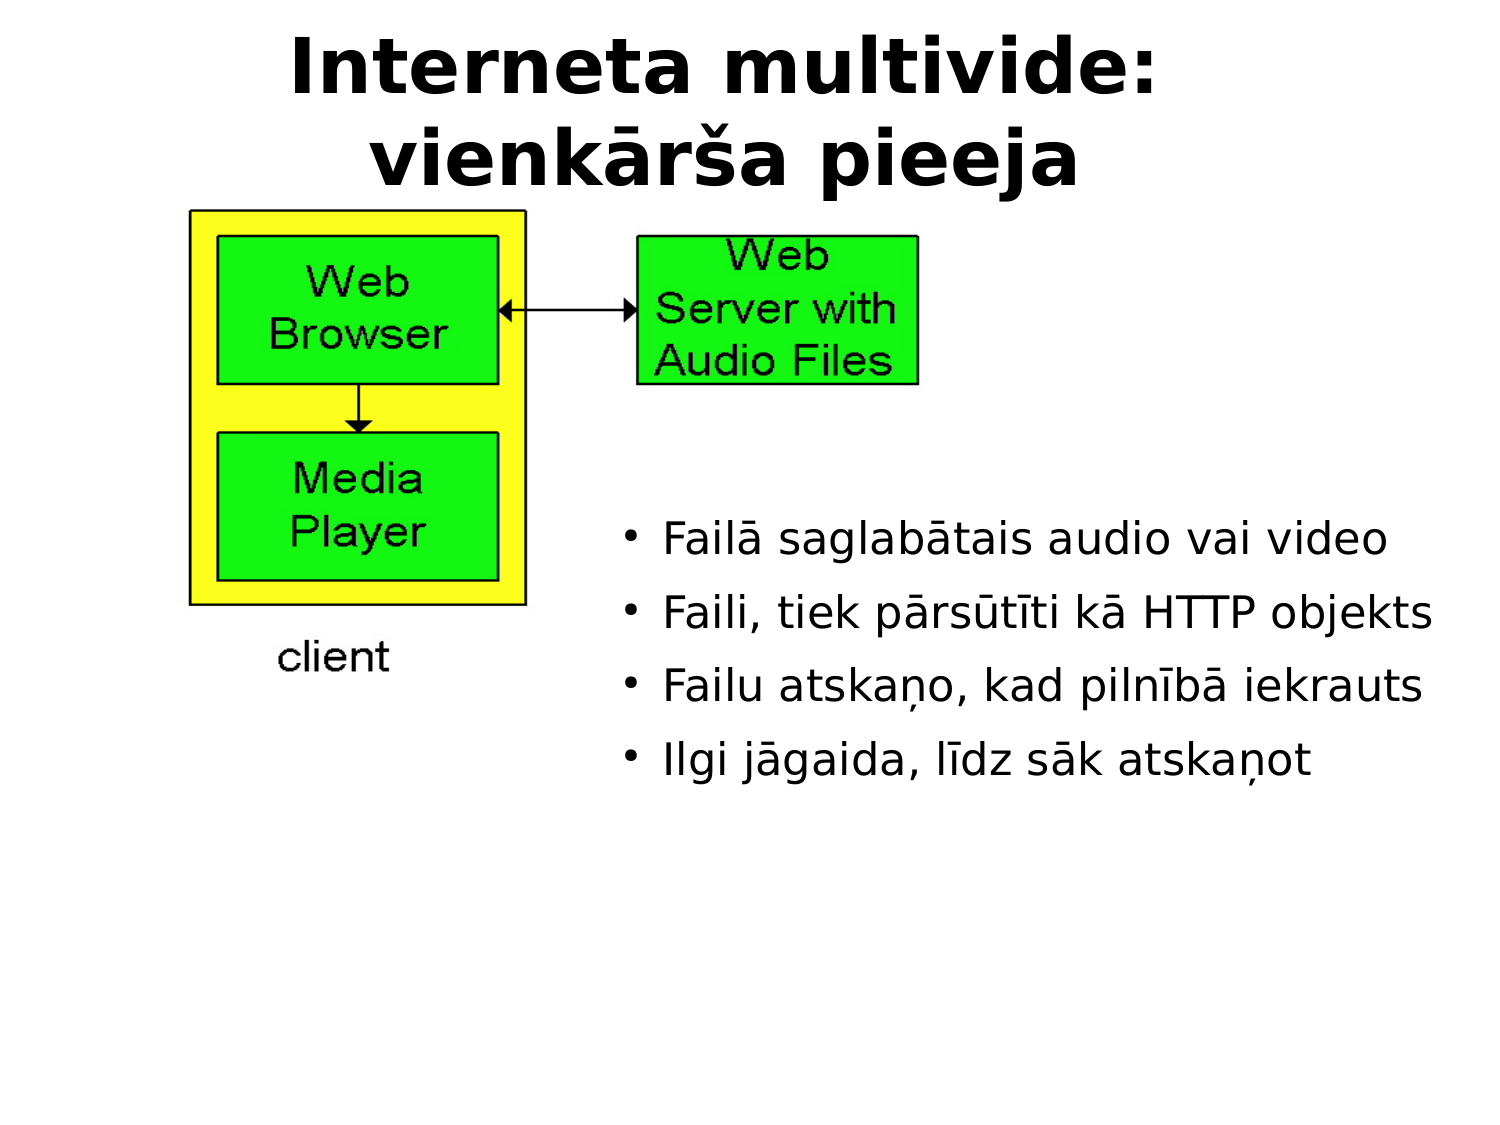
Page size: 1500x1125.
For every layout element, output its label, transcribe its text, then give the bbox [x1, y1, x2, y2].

list Failā saglabātais audio vai video Faili, tiek pārsūtīti kā HTTP objekts Failu atskaņo, kad pilnībā iekrauts Ilgi jāgaida, līdz sāk atskaņot [595, 502, 1500, 862]
title Interneta multivide: vienkārša pieeja [87, 37, 1363, 181]
picture [62, 207, 1056, 697]
